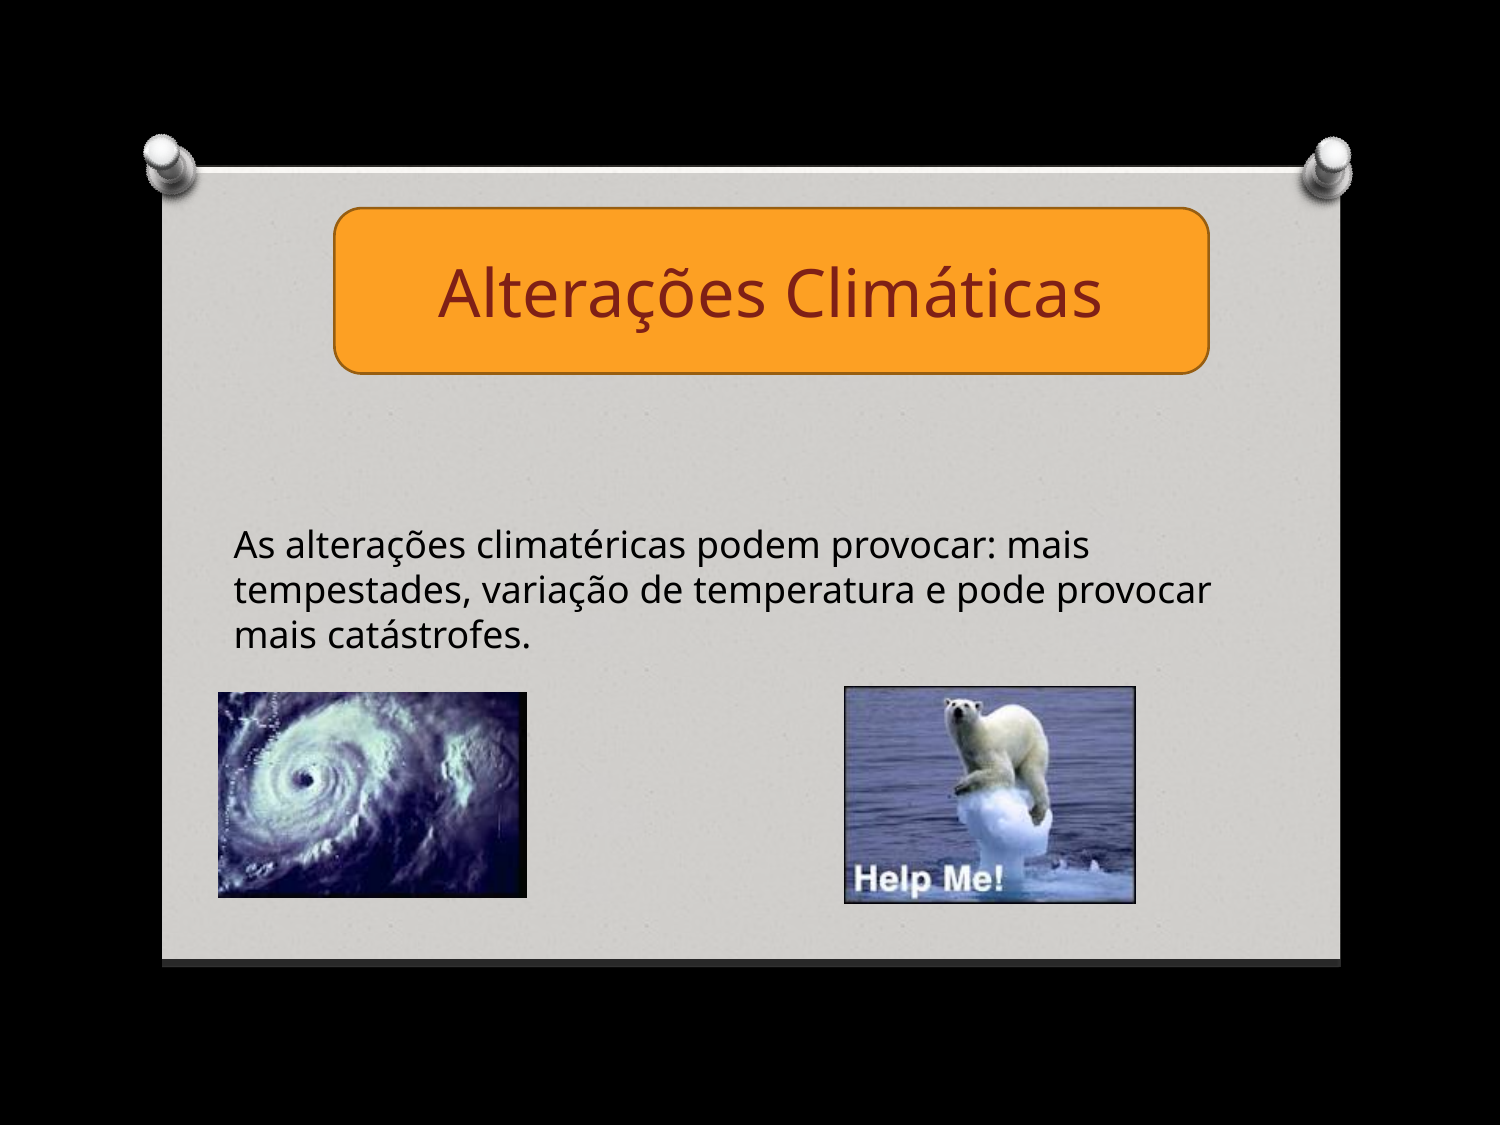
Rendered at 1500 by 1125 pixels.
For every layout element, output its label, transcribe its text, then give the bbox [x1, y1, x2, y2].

picture [218, 692, 527, 898]
text_box Alterações Climáticas [334, 208, 1209, 374]
picture [844, 686, 1136, 904]
text_box As alterações climatéricas podem provocar: mais tempestades, variação de temperatura e pode provocar mais catástrofes. [218, 513, 1270, 620]
